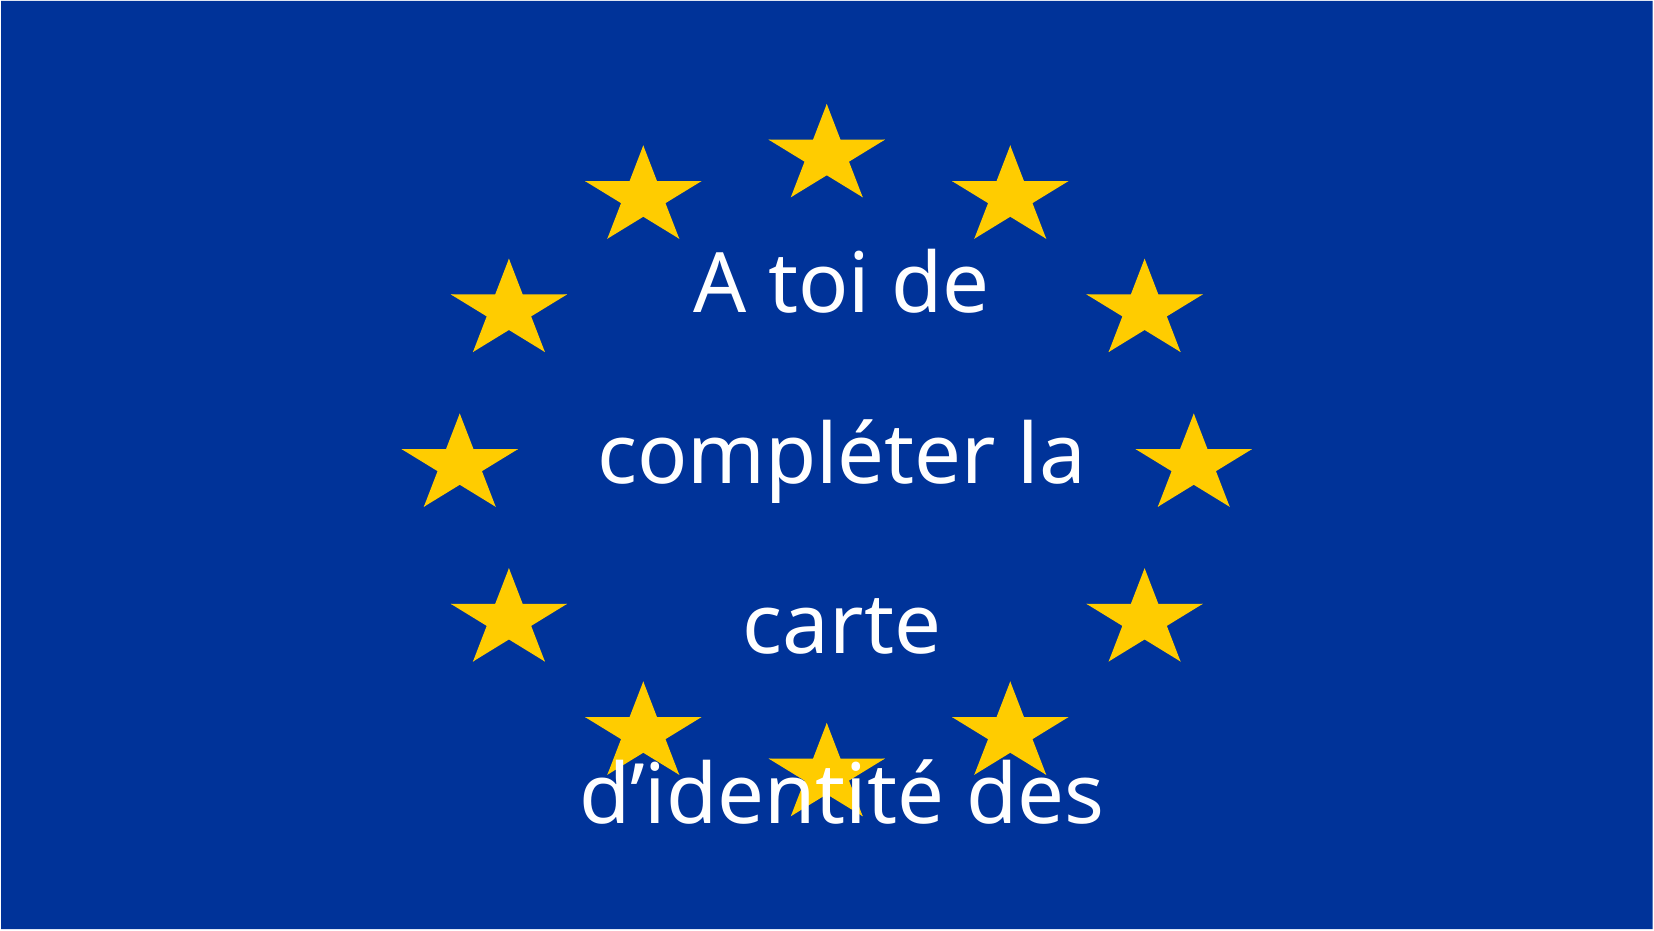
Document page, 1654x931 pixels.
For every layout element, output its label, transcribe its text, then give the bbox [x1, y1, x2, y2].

text_box A toi de compléter la carte d’identité des pays [564, 159, 1160, 903]
